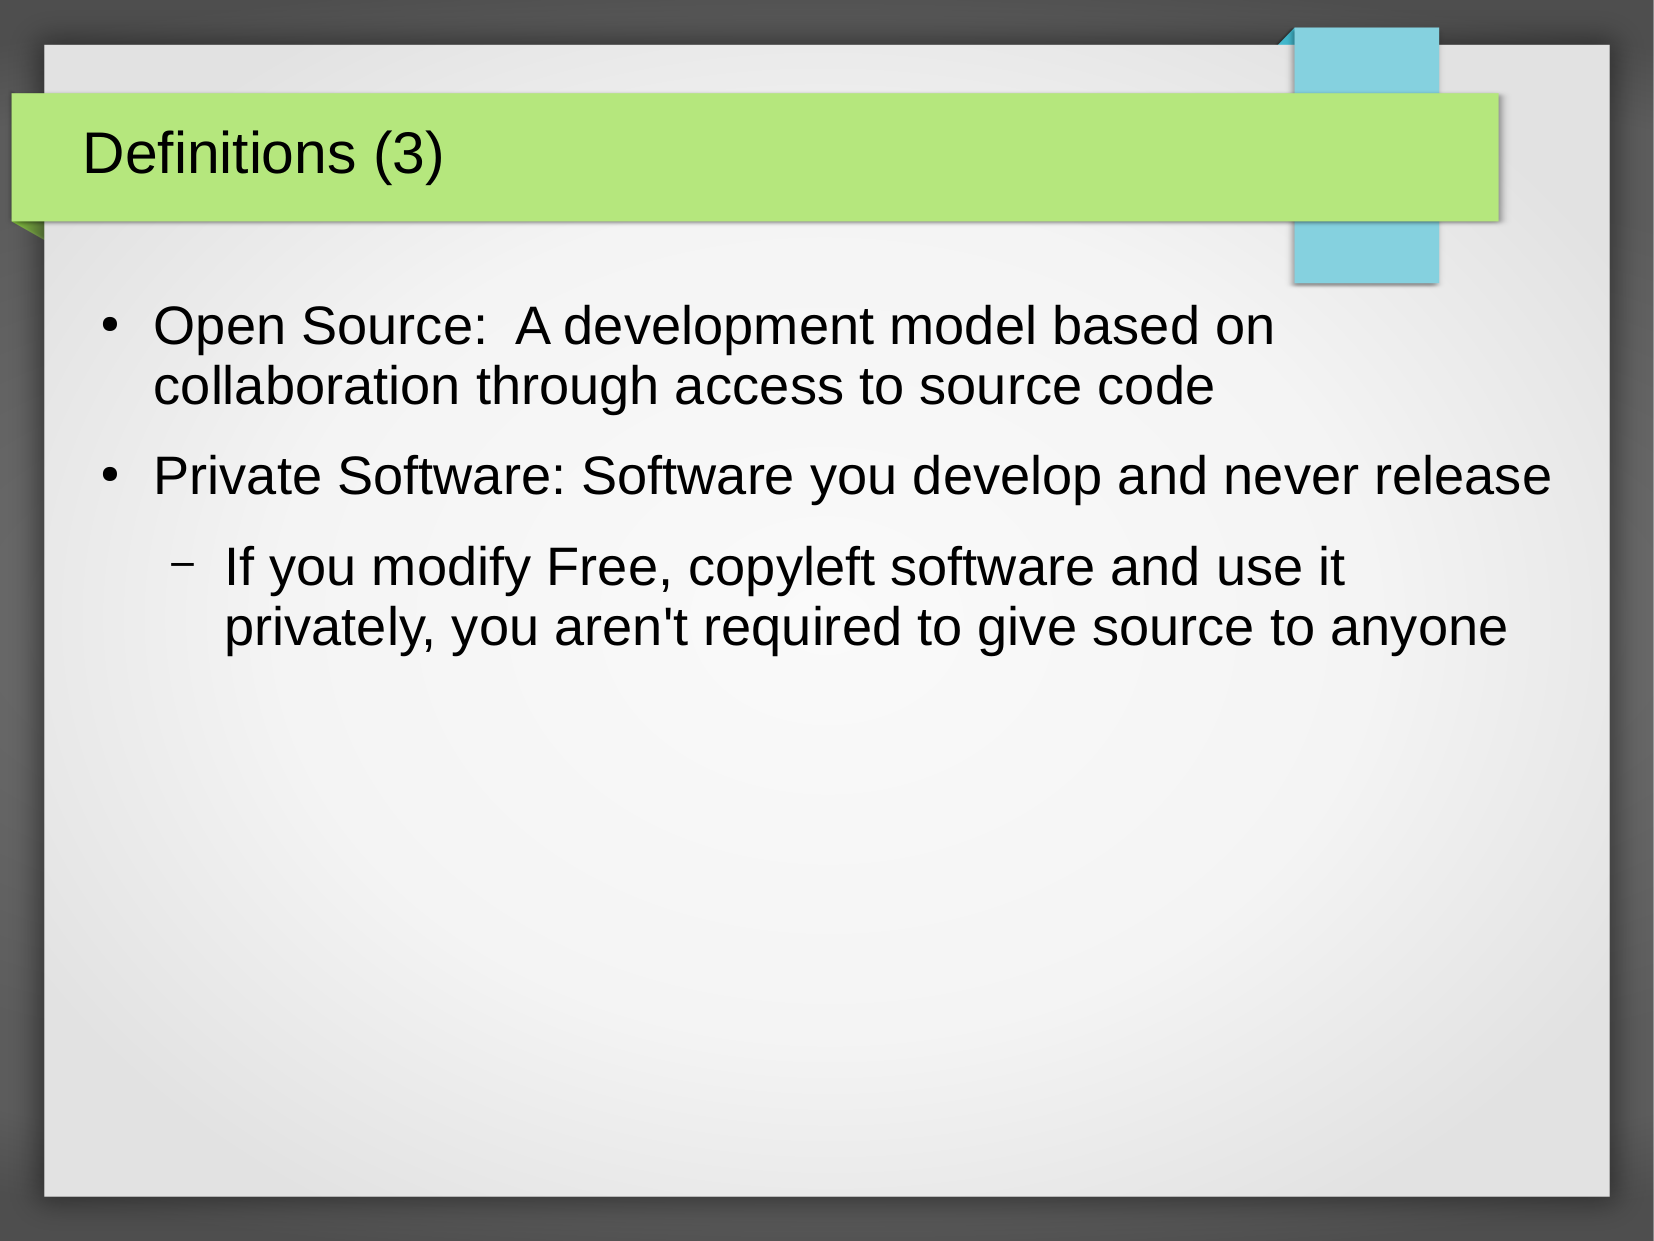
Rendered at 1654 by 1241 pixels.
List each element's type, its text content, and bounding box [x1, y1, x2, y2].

list Open Source: A development model based on collaboration through access to source code Private Software: Software you develop and never release If you modify Free, copyleft software and use it privately, you aren't required to give source to anyone [82, 295, 1571, 1015]
picture [0, 0, 1654, 1241]
title Definitions (3) [82, 94, 1264, 213]
